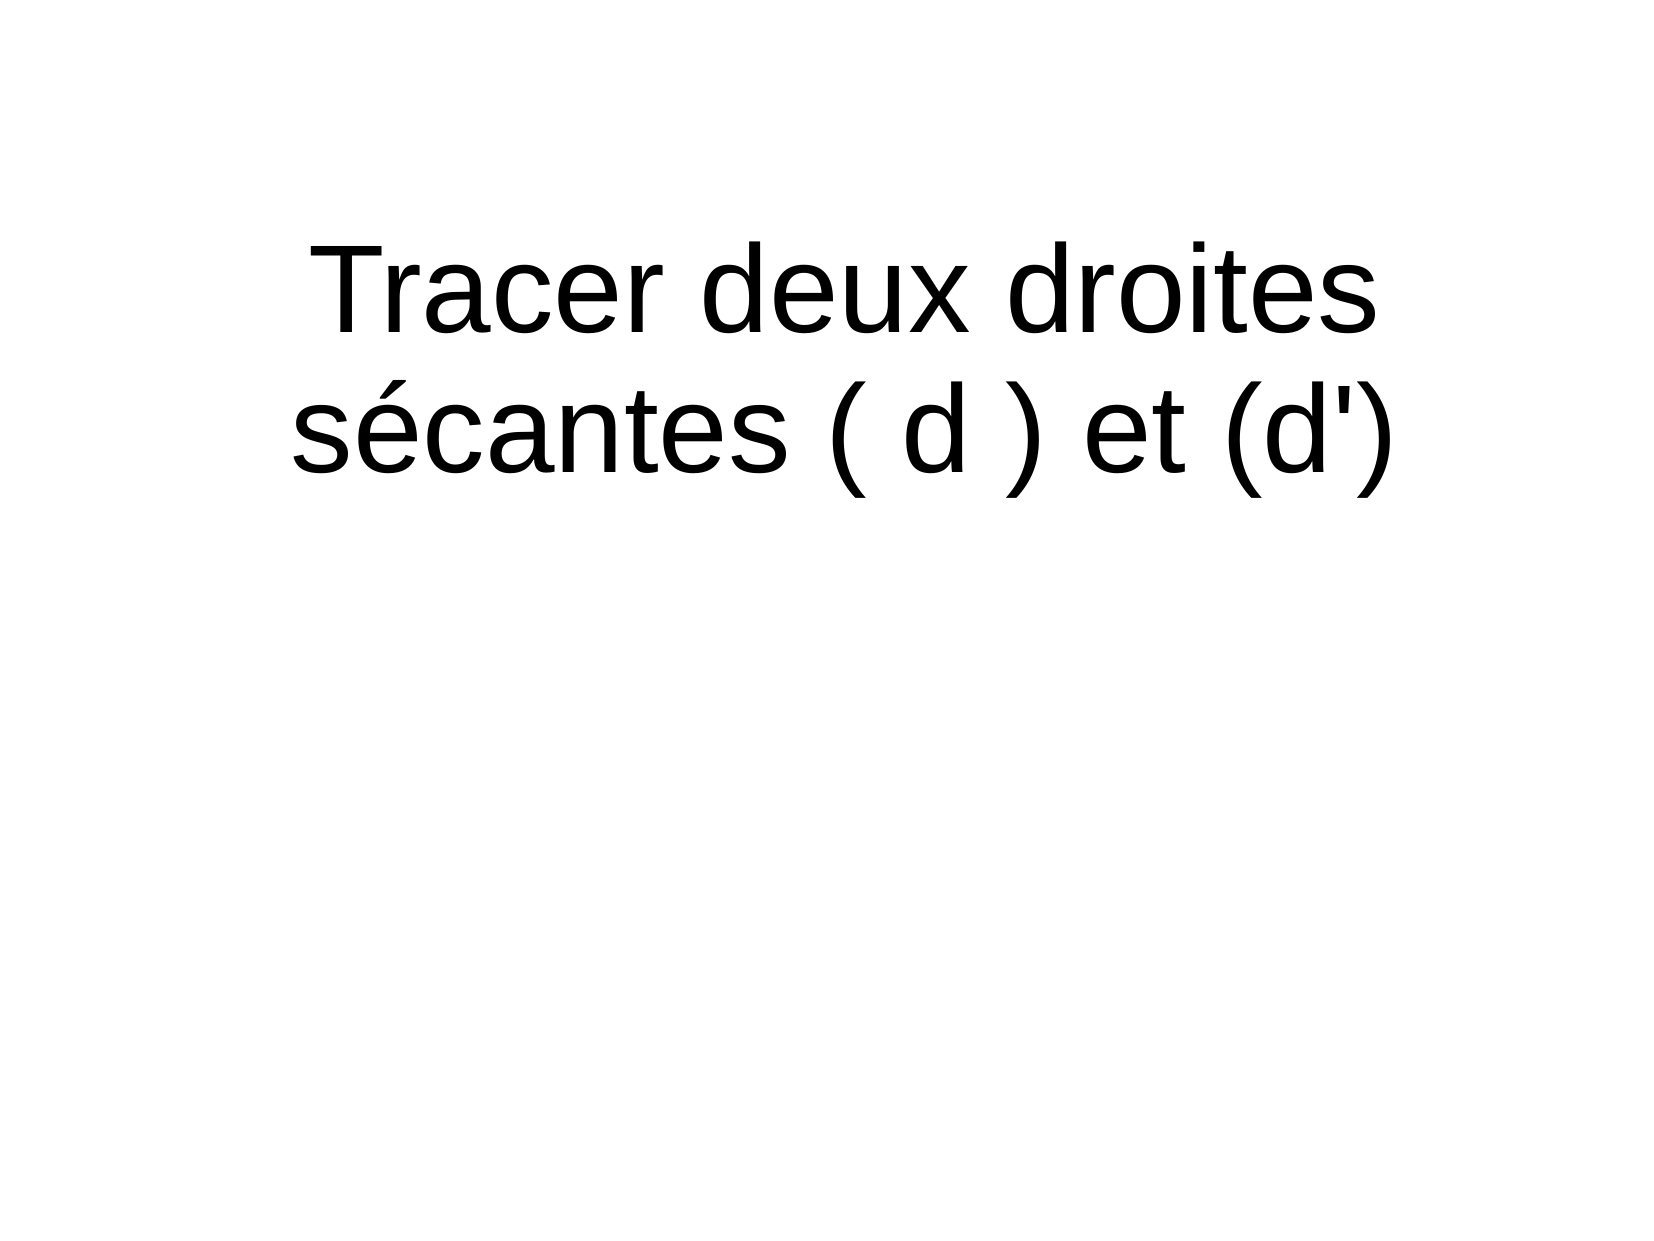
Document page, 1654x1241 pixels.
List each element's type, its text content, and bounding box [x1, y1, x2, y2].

subtitle Tracer deux droites sécantes ( d ) et (d') [118, 59, 1607, 660]
